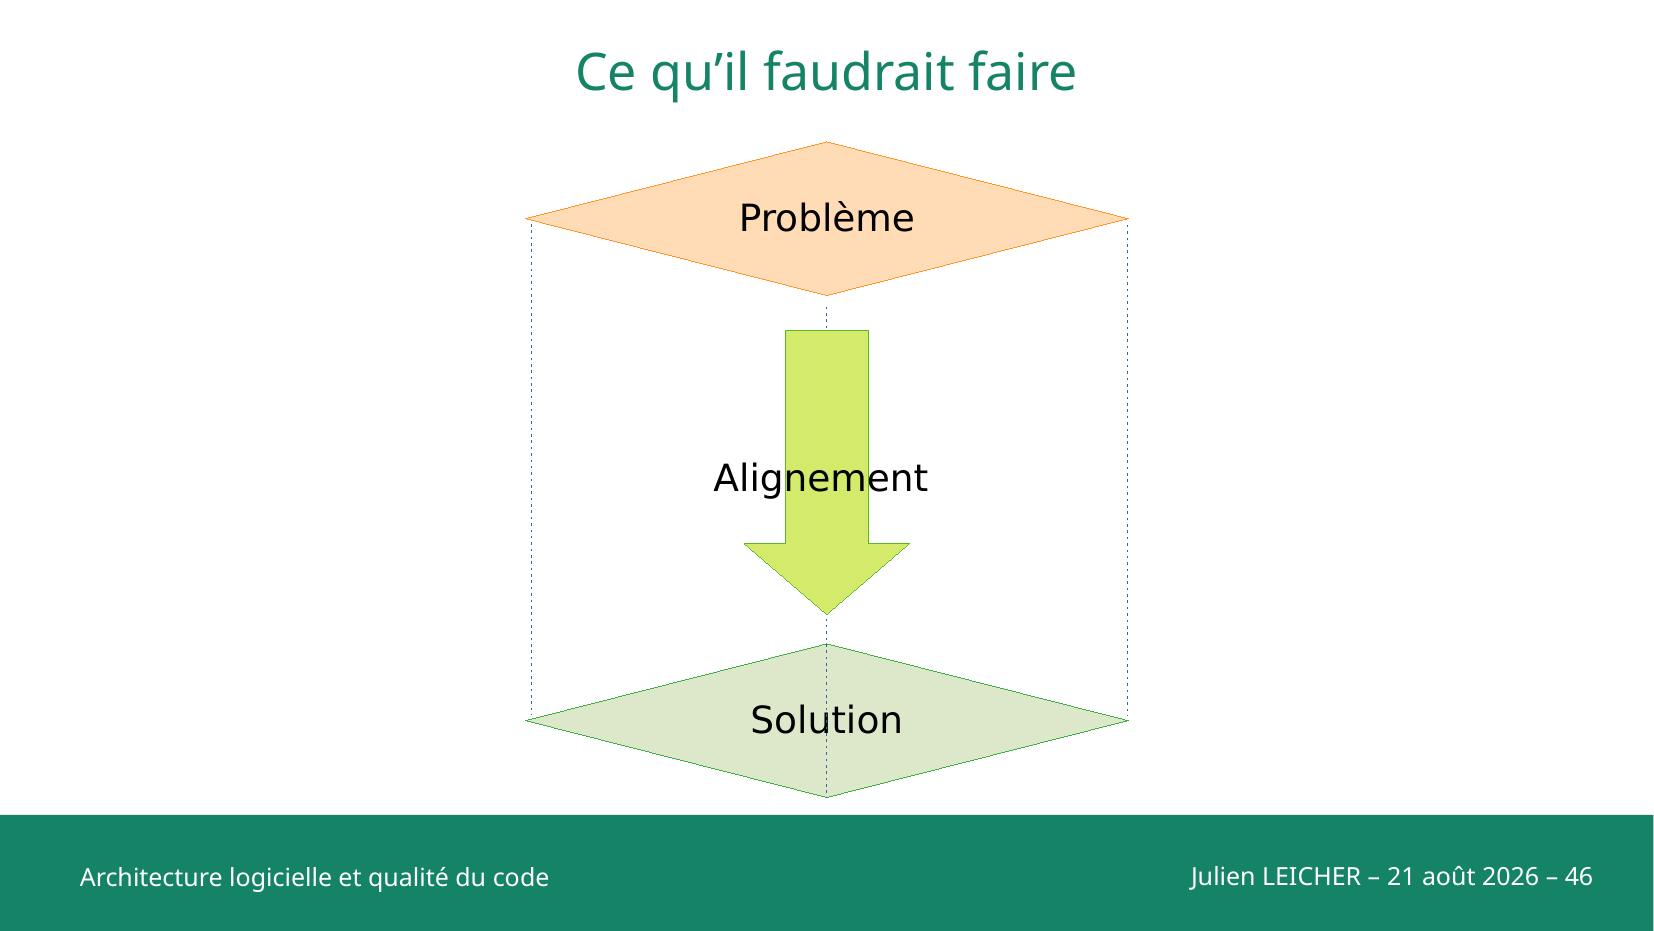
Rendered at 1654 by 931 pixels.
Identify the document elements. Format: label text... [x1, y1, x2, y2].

text_box [785, 330, 869, 448]
text_box [744, 508, 910, 615]
text_box Problème [525, 141, 1129, 296]
text_box Solution [525, 643, 1129, 798]
text_box Architecture logicielle et qualité du code [64, 852, 798, 898]
text_box Ce qu’il faudrait faire [0, 27, 1654, 113]
text_box Julien LEICHER – 18 mars 2022 – <number> [0, 814, 1654, 931]
text_box Alignement [561, 448, 1081, 508]
